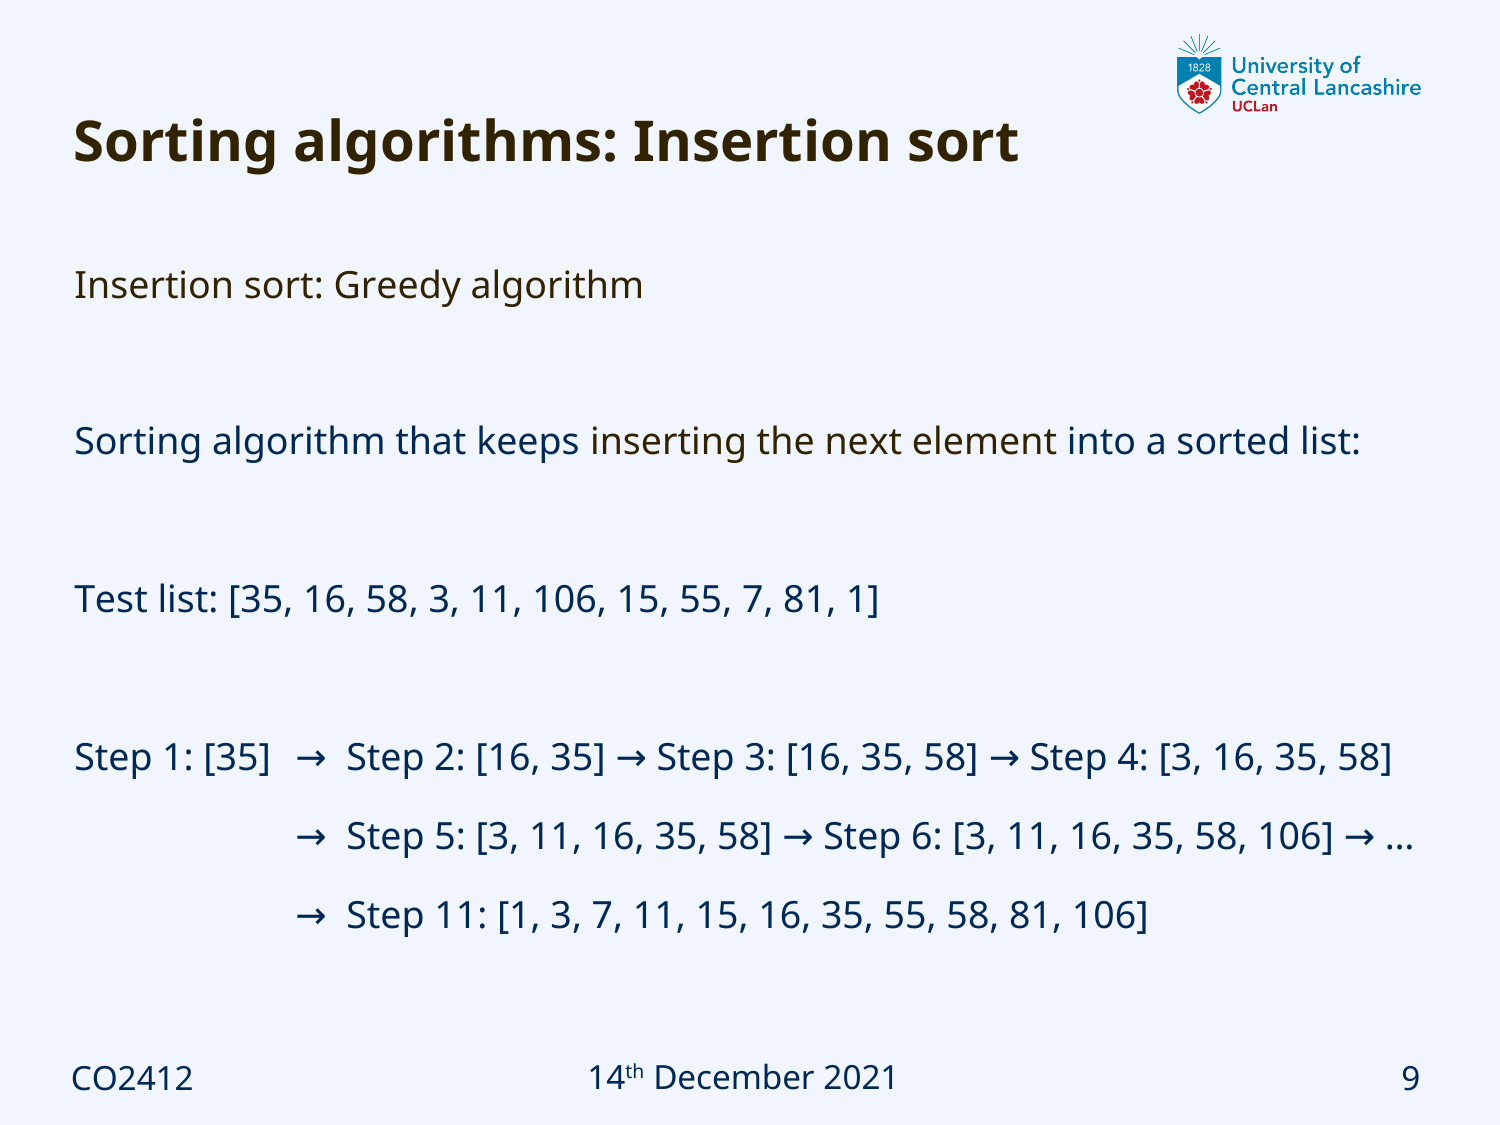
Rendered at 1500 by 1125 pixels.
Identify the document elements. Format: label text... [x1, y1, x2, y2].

text_box Sorting algorithm that keeps inserting the next element into a sorted list: Test list: [35, 16, 58, 3, 11, 106, 15, 55, 7, 81, 1] Step 1: [35] → Step 2: [16, 35] → Step 3: [16, 35, 58] → Step 4: [3, 16, 35, 58] → Step 5: [3, 11, 16, 35, 58] → Step 6: [3, 11, 16, 35, 58, 106] → … → Step 11: [1, 3, 7, 11, 15, 16, 35, 55, 58, 81, 106] [59, 402, 1450, 944]
text_box Insertion sort: Greedy algorithm [59, 246, 1435, 402]
title Sorting algorithms: Insertion sort [58, 54, 1500, 224]
picture [1177, 34, 1421, 54]
